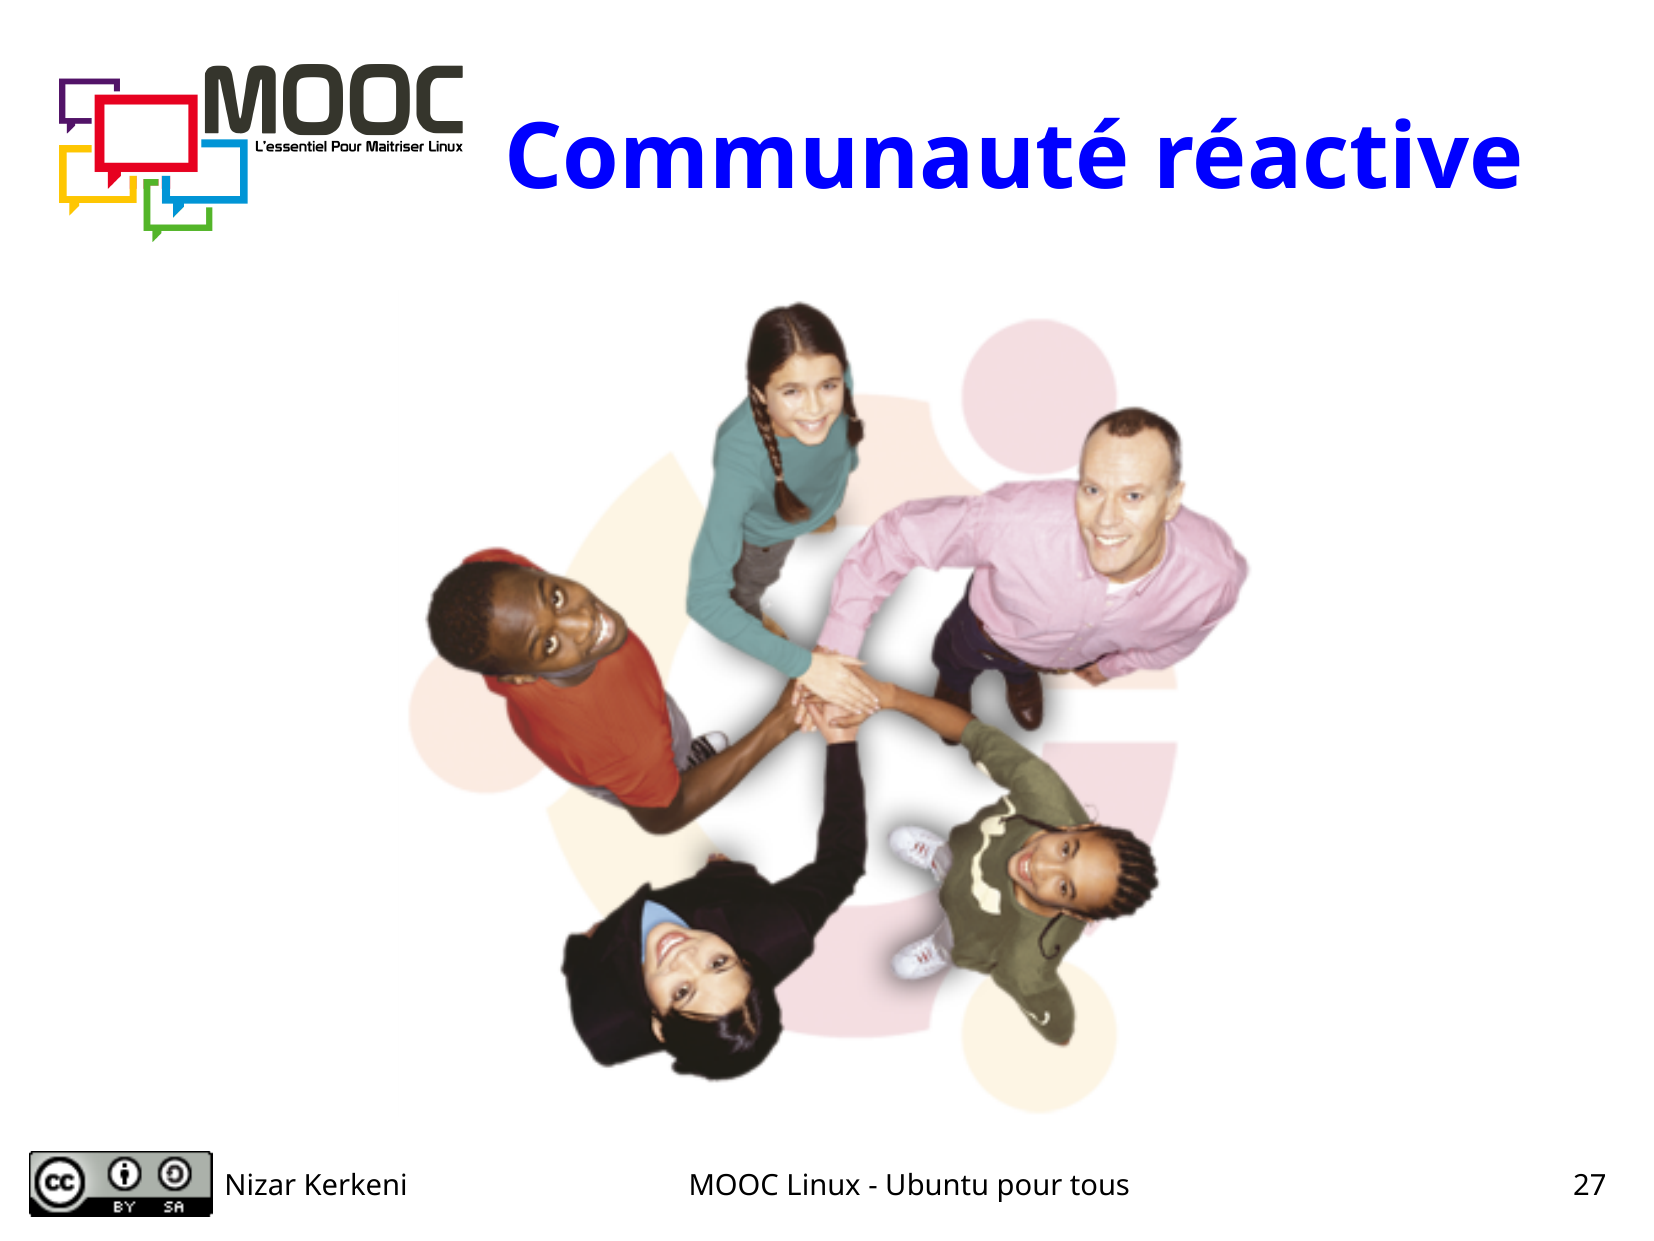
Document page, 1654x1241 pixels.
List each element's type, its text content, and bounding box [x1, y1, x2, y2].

picture [29, 1151, 213, 1217]
title Communauté réactive [460, 49, 1568, 257]
picture [397, 290, 1257, 1117]
picture [59, 64, 460, 242]
